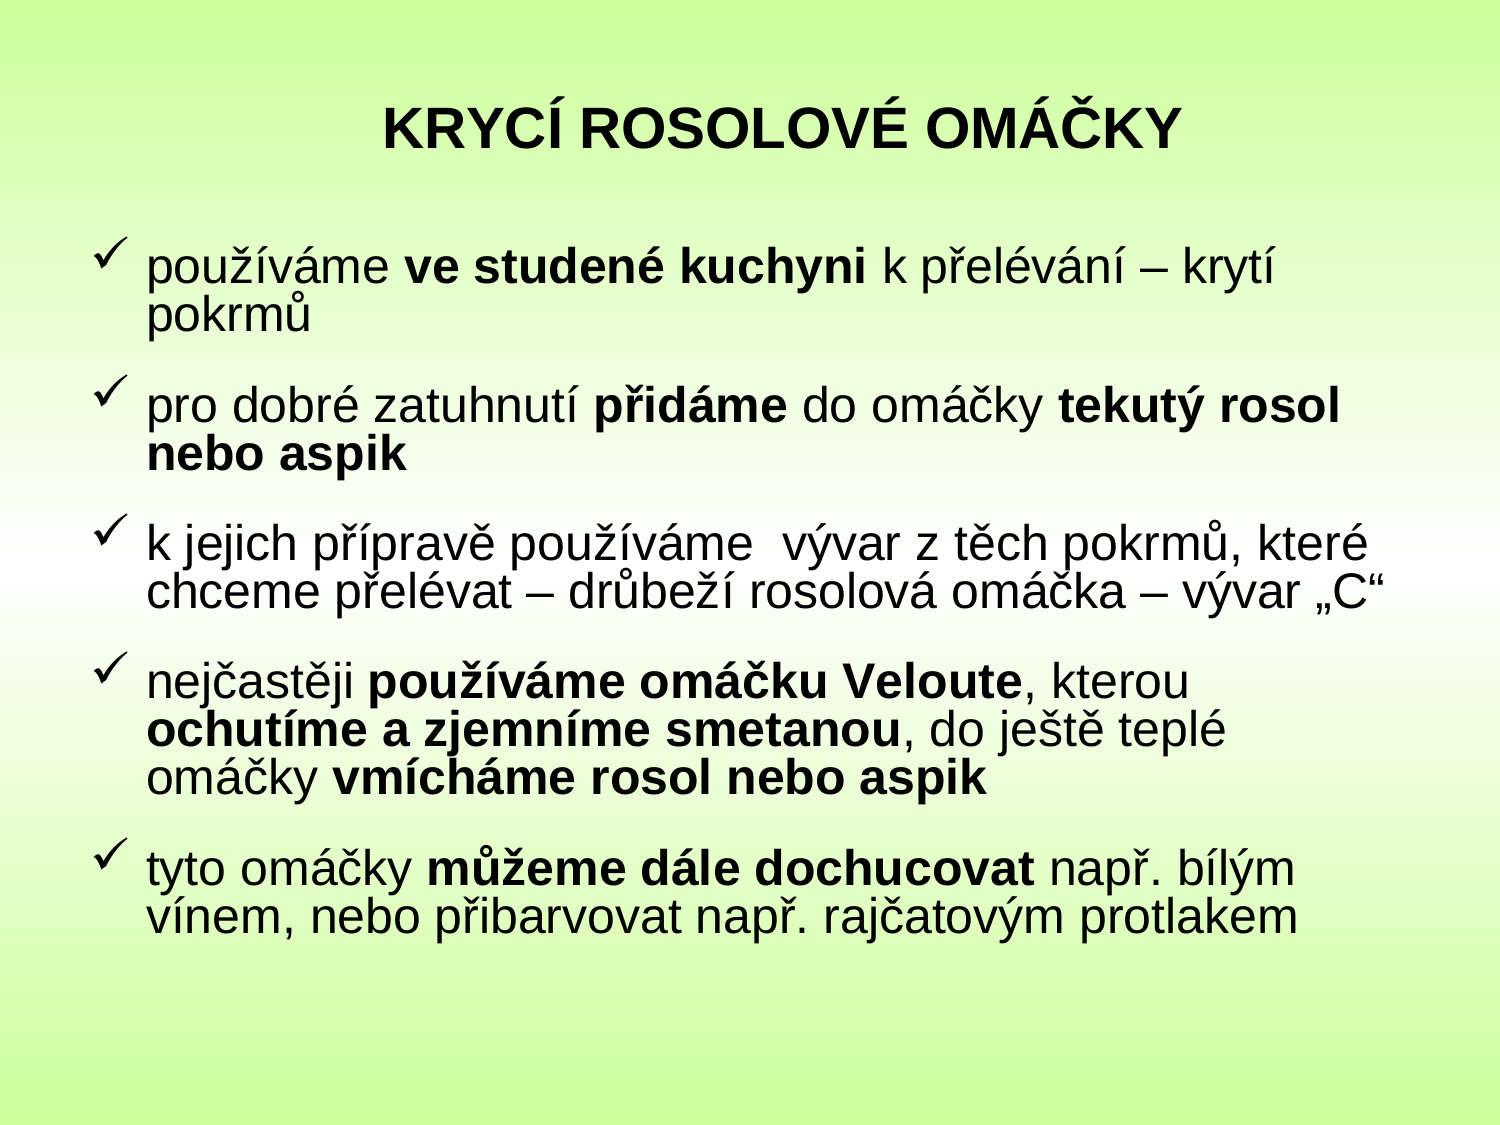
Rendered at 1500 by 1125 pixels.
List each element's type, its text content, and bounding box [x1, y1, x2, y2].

list používáme ve studené kuchyni k přelévání – krytí pokrmů pro dobré zatuhnutí přidáme do omáčky tekutý rosol nebo aspik k jejich přípravě používáme vývar z těch pokrmů, které chceme přelévat – drůbeží rosolová omáčka – vývar „C“ nejčastěji používáme omáčku Veloute, kterou ochutíme a zjemníme smetanou, do ještě teplé omáčky vmícháme rosol nebo aspik tyto omáčky můžeme dále dochucovat např. bílým vínem, nebo přibarvovat např. rajčatovým protlakem [75, 237, 1413, 976]
title KRYCÍ ROSOLOVÉ OMÁČKY [112, 50, 1438, 201]
